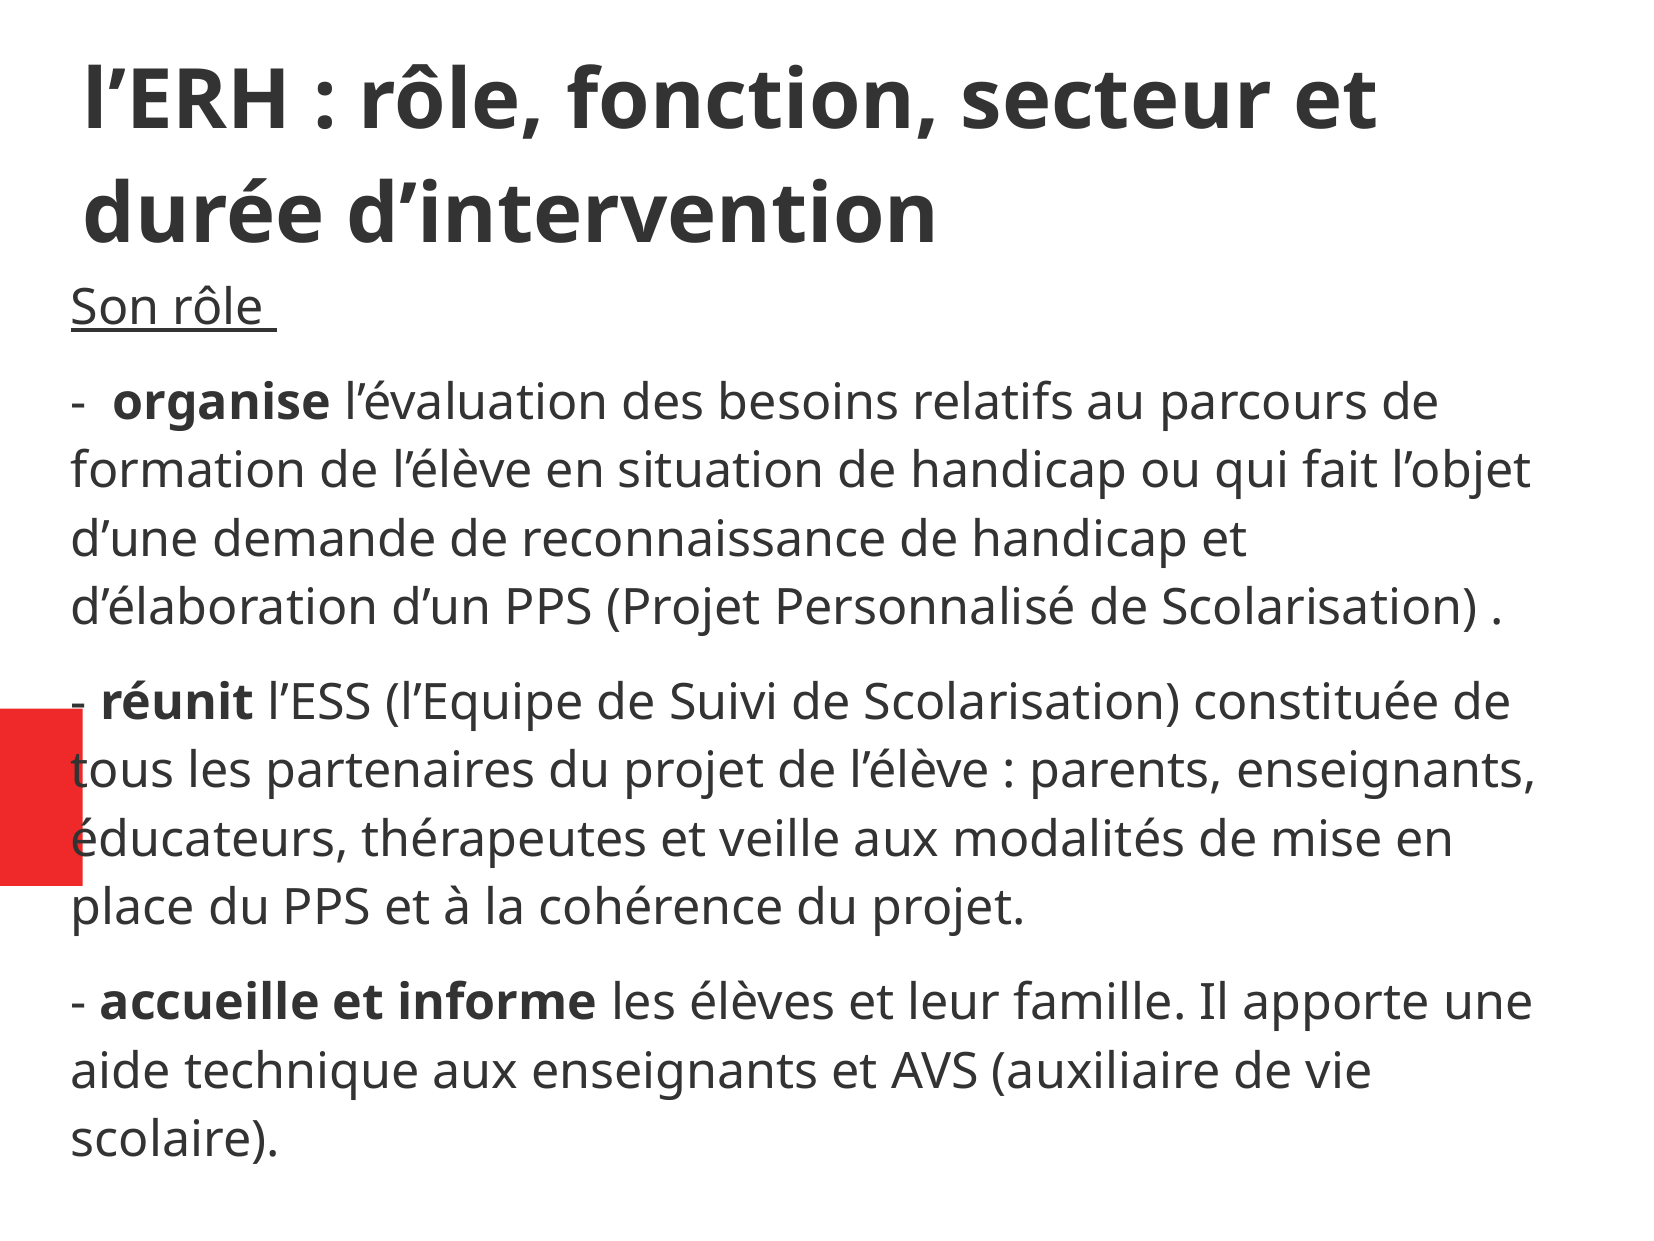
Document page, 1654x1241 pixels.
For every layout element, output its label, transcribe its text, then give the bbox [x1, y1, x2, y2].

list Son rôle - organise l’évaluation des besoins relatifs au parcours de formation de l’élève en situation de handicap ou qui fait l’objet d’une demande de reconnaissance de handicap et d’élaboration d’un PPS (Projet Personnalisé de Scolarisation) . - réunit l’ESS (l’Equipe de Suivi de Scolarisation) constituée de tous les partenaires du projet de l’élève : parents, enseignants, éducateurs, thérapeutes et veille aux modalités de mise en place du PPS et à la cohérence du projet. - accueille et informe les élèves et leur famille. Il apporte une aide technique aux enseignants et AVS (auxiliaire de vie scolaire). [70, 270, 1559, 1184]
title l’ERH : rôle, fonction, secteur et durée d’intervention [82, 25, 1571, 281]
